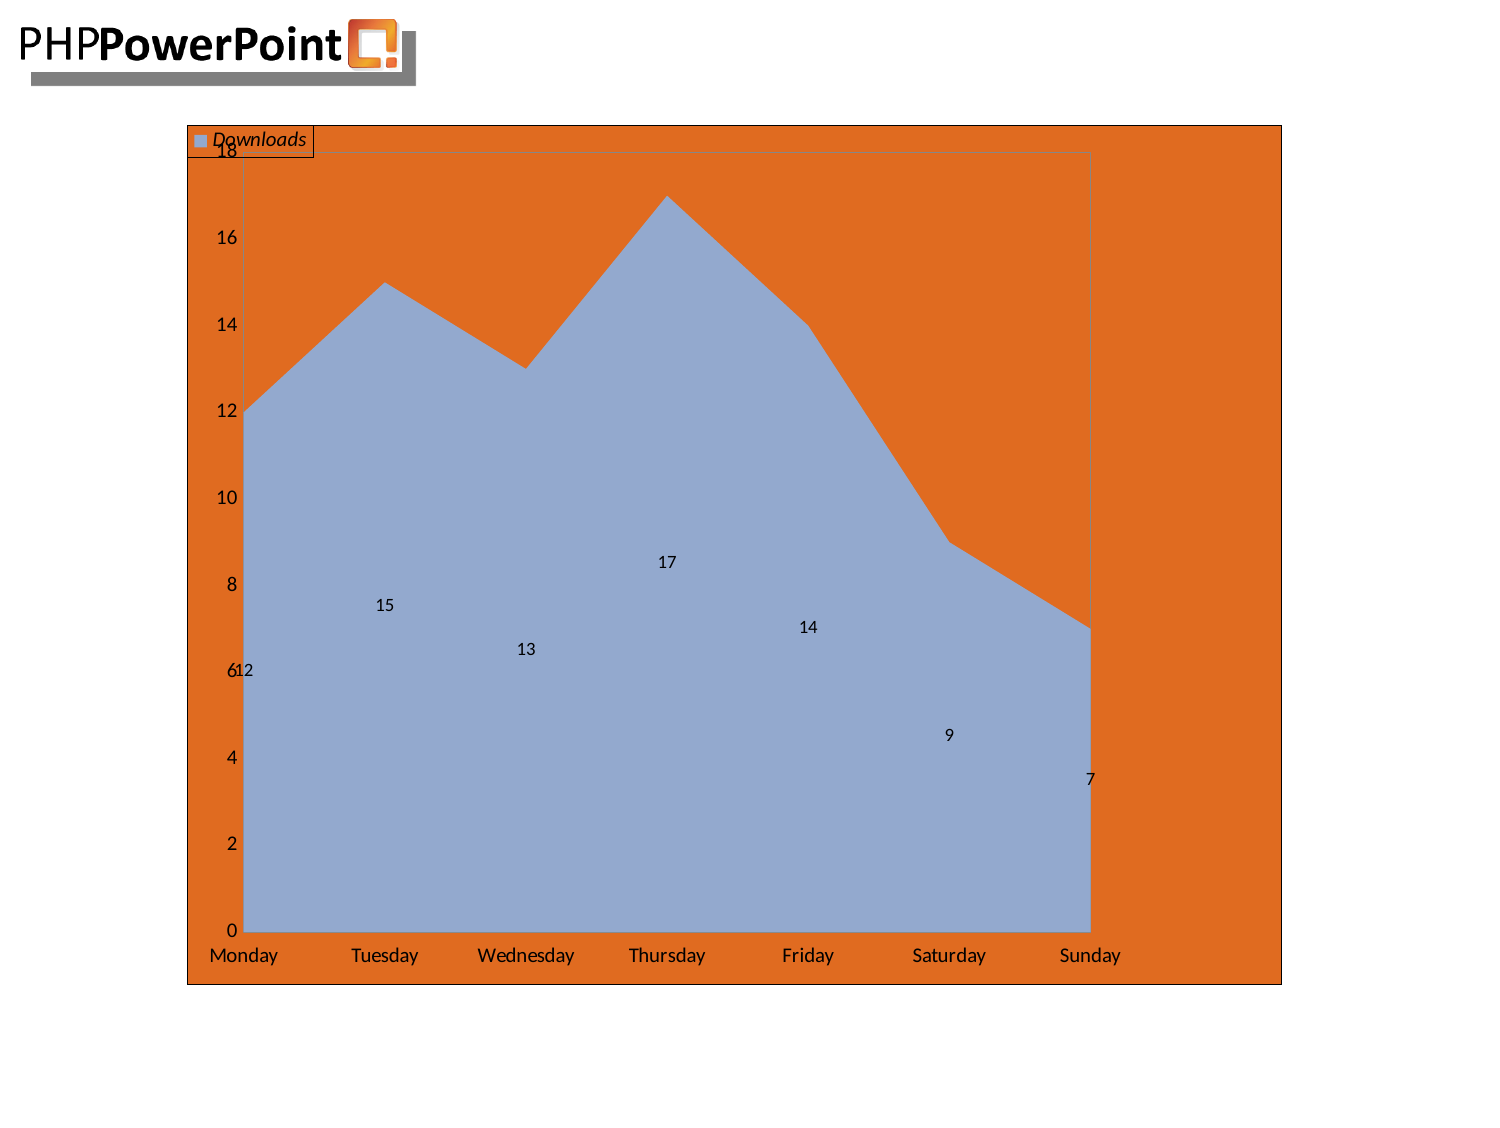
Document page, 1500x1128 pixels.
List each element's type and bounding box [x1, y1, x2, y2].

picture [15, 15, 402, 72]
chart [187, 125, 1282, 985]
